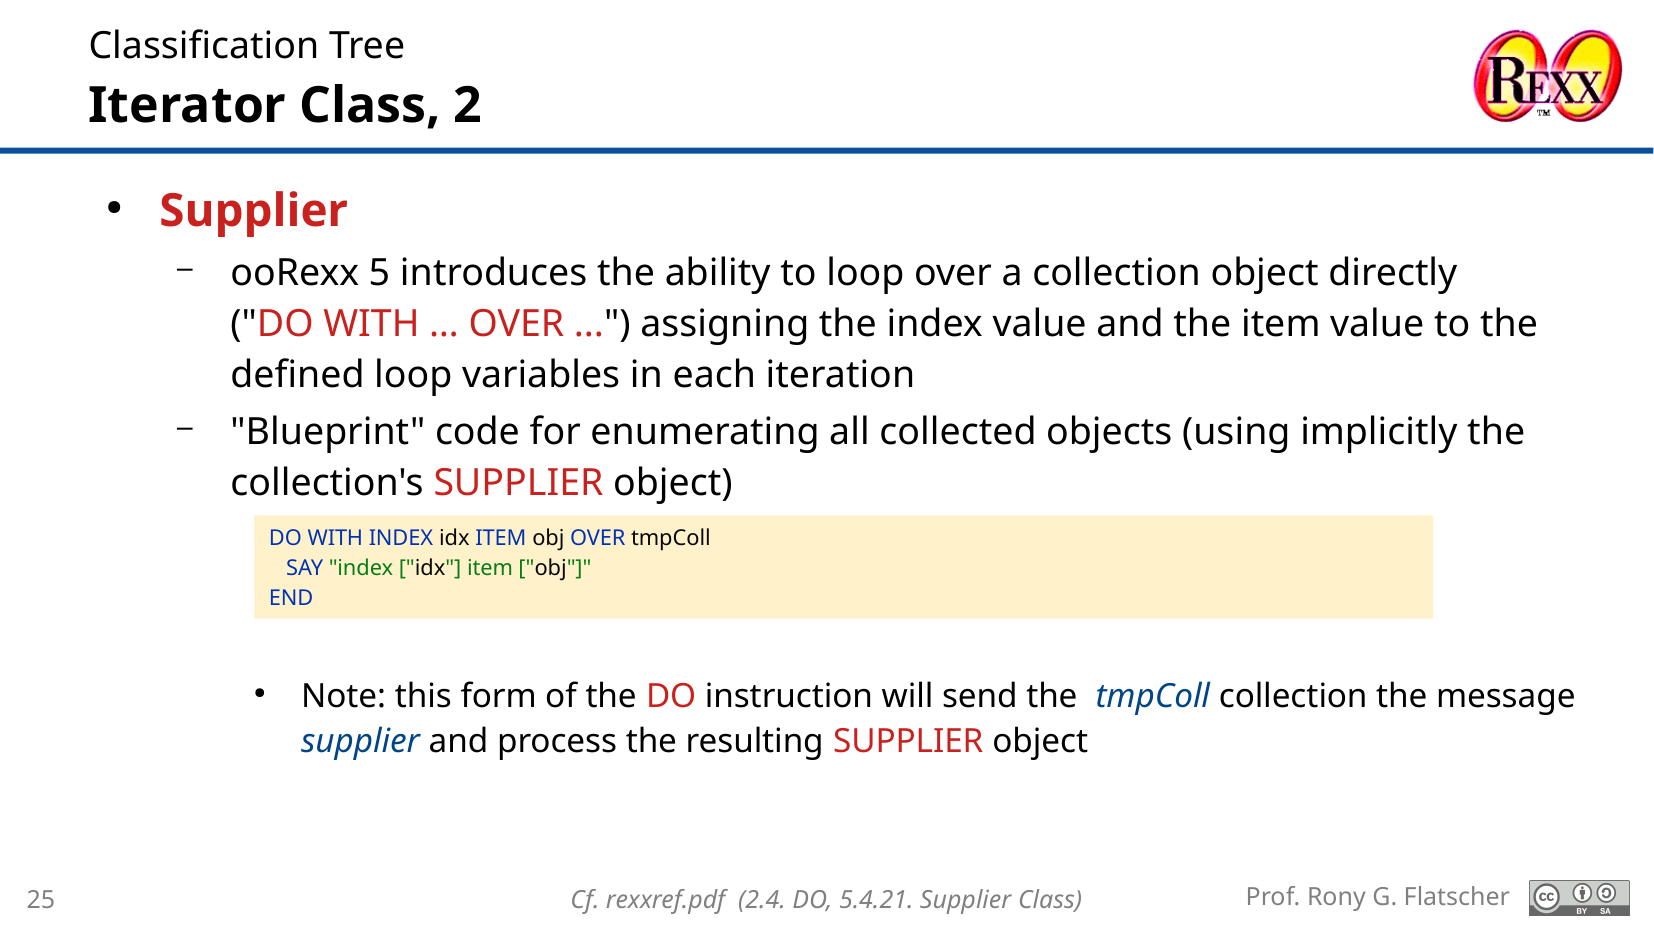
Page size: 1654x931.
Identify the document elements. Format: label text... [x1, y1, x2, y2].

text_box Cf. rexxref.pdf (2.4. DO, 5.4.21. Supplier Class) [0, 874, 1654, 922]
text_box DO WITH INDEX idx ITEM obj OVER tmpColl SAY "index ["idx"] item ["obj"]" END [254, 515, 1434, 615]
title Iterator Class, 2 [29, 59, 1654, 148]
title Classification Tree [29, 0, 1654, 59]
list Supplier ooRexx 5 introduces the ability to loop over a collection object directly ("DO WITH … OVER ...") assigning the index value and the item value to the defined loop variables in each iteration "Blueprint" code for enumerating all collected objects (using implicitly the collection's SUPPLIER object) Note: this form of the DO instruction will send the tmpColl collection the message supplier and process the resulting SUPPLIER object [88, 177, 1577, 857]
